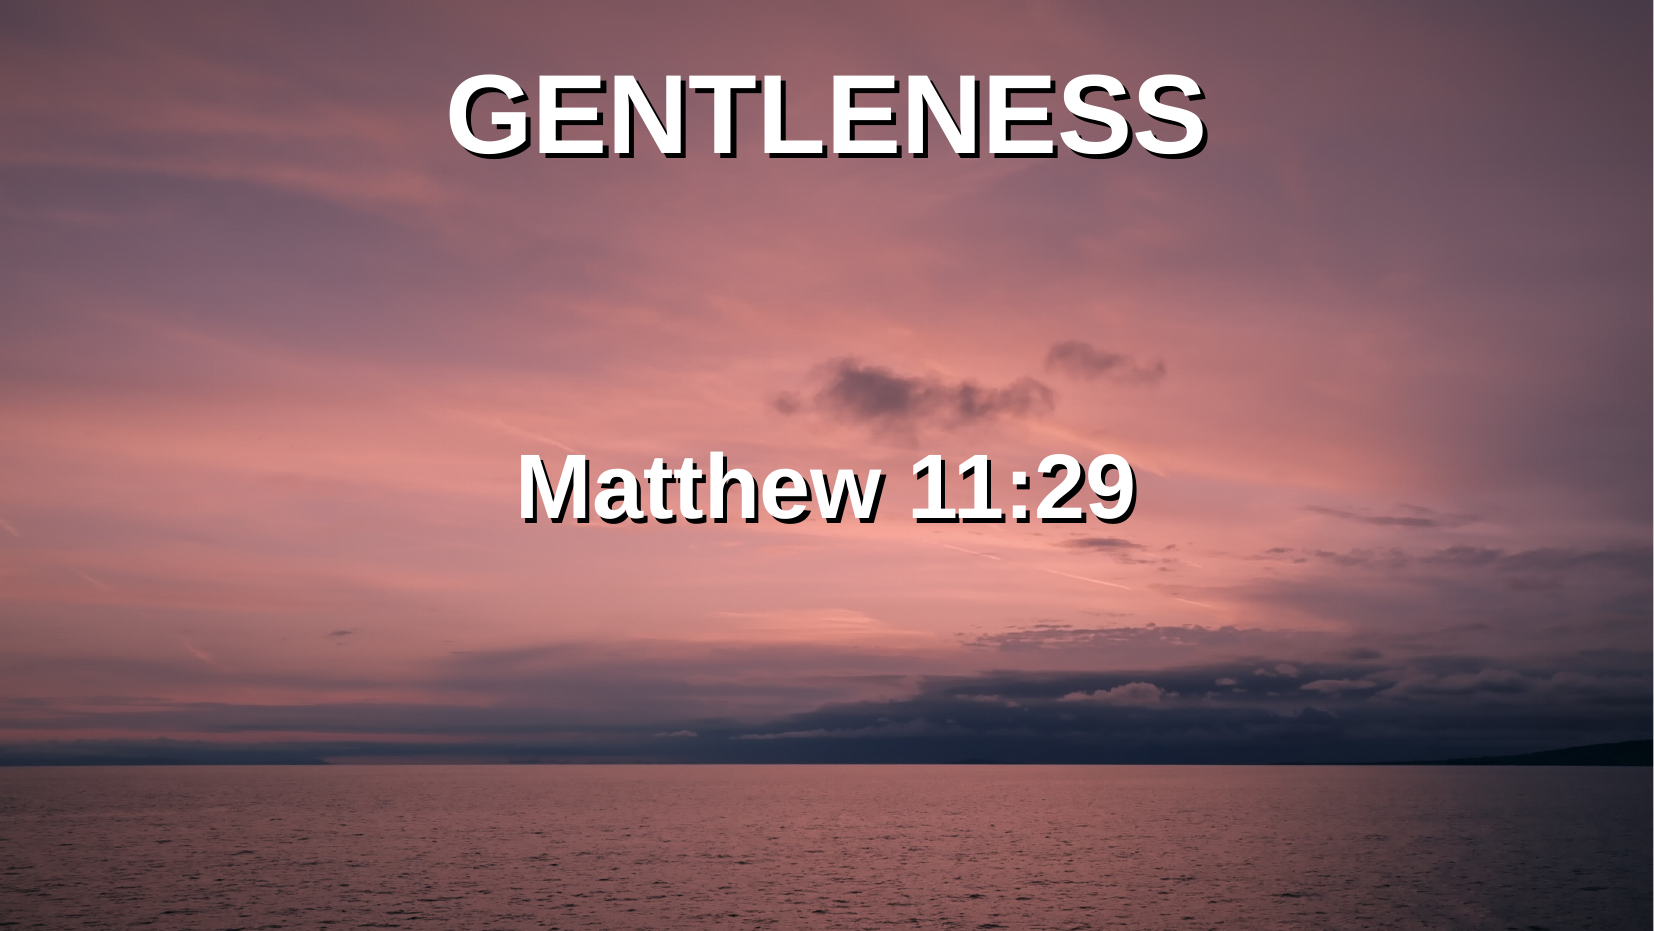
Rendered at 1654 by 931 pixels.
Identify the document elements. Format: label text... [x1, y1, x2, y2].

title GENTLENESS [82, 37, 1571, 193]
subtitle Matthew 11:29 [82, 217, 1571, 758]
picture [0, 0, 1654, 931]
